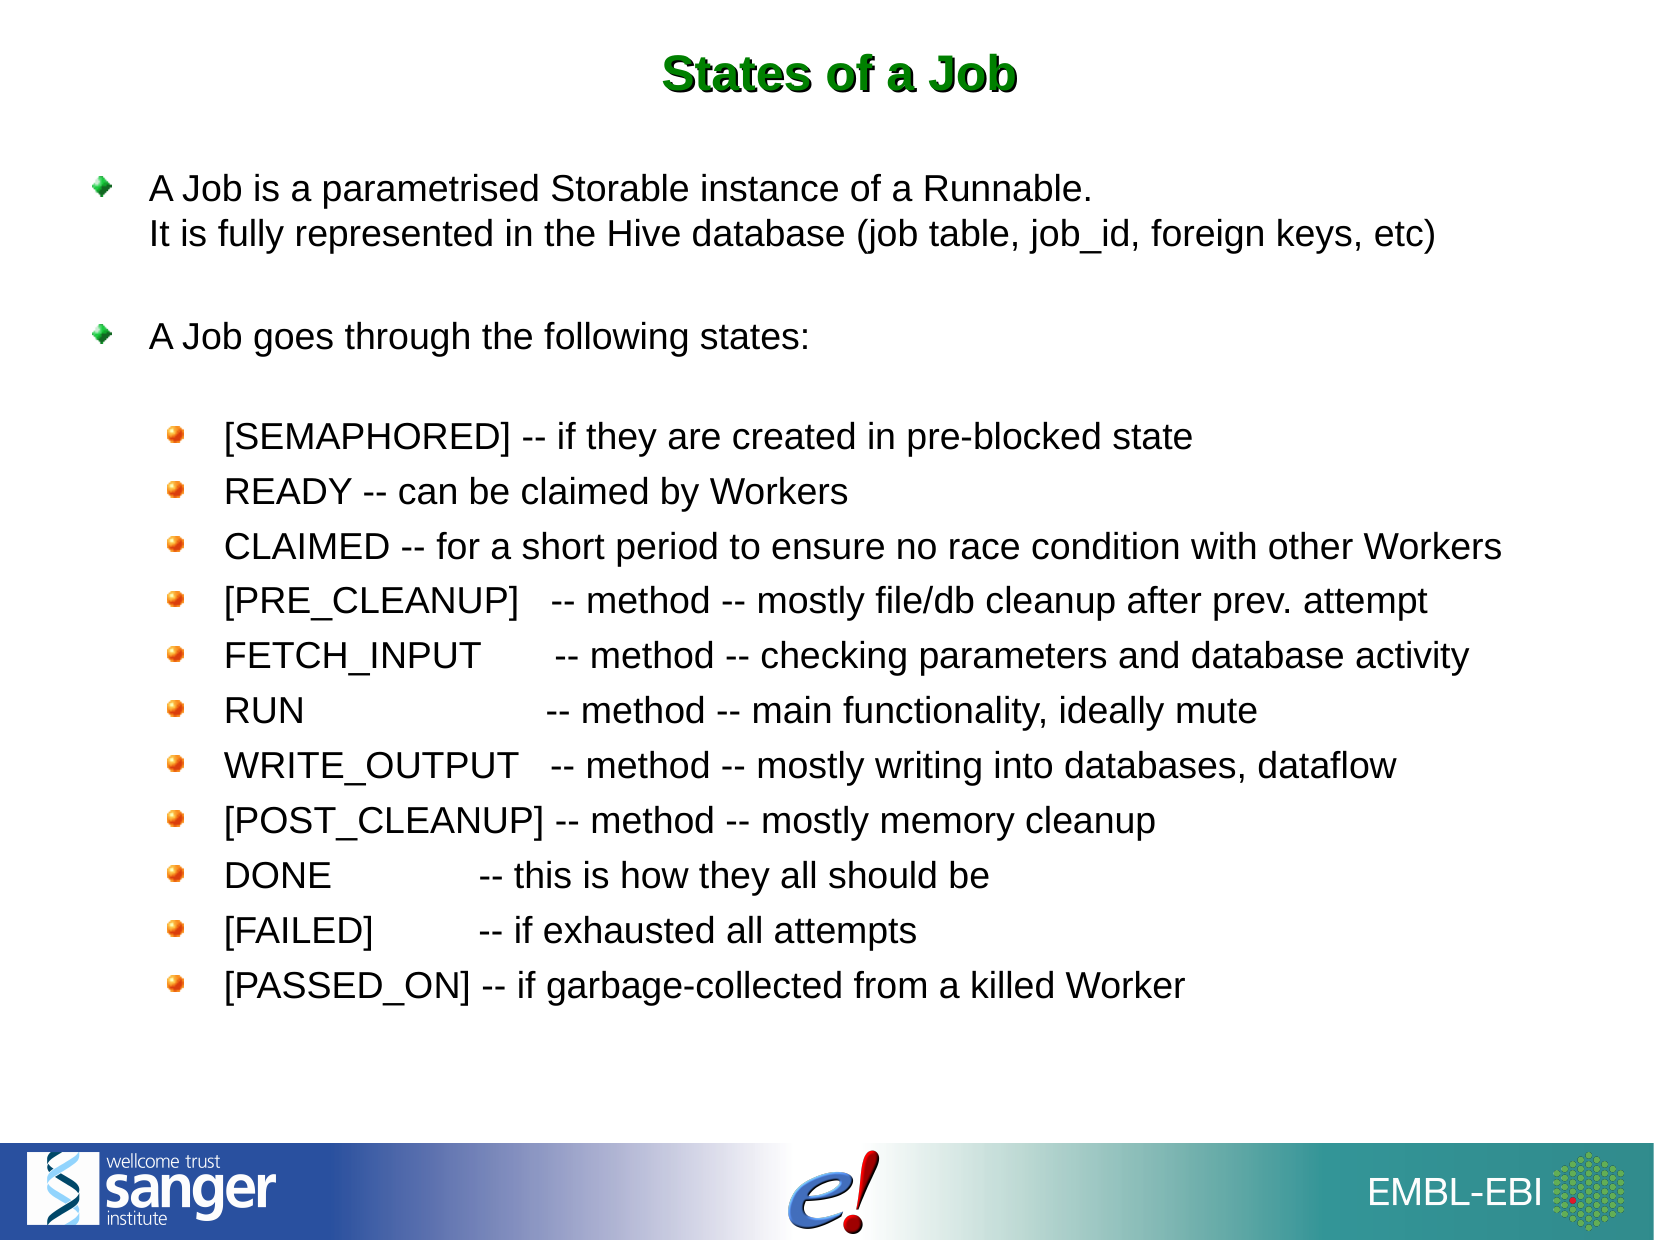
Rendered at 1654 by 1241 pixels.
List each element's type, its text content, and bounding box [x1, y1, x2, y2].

picture [0, 1143, 1654, 1240]
title States of a Job [24, 23, 1618, 116]
list A Job is a parametrised Storable instance of a Runnable. It is fully represented in the Hive database (job table, job_id, foreign keys, etc) A Job goes through the following states: [SEMAPHORED] -- if they are created in pre-blocked state READY -- can be claimed by Workers CLAIMED -- for a short period to ensure no race condition with other Workers [PRE_CLEANUP] -- method -- mostly file/db cleanup after prev. attempt FETCH_INPUT -- method -- checking parameters and database activity RUN -- method -- main functionality, ideally mute WRITE_OUTPUT -- method -- mostly writing into databases, dataflow [POST_CLEANUP] -- method -- mostly memory cleanup DONE -- this is how they all should be [FAILED] -- if exhausted all attempts [PASSED_ON] -- if garbage-collected from a killed Worker [59, 149, 1625, 1063]
